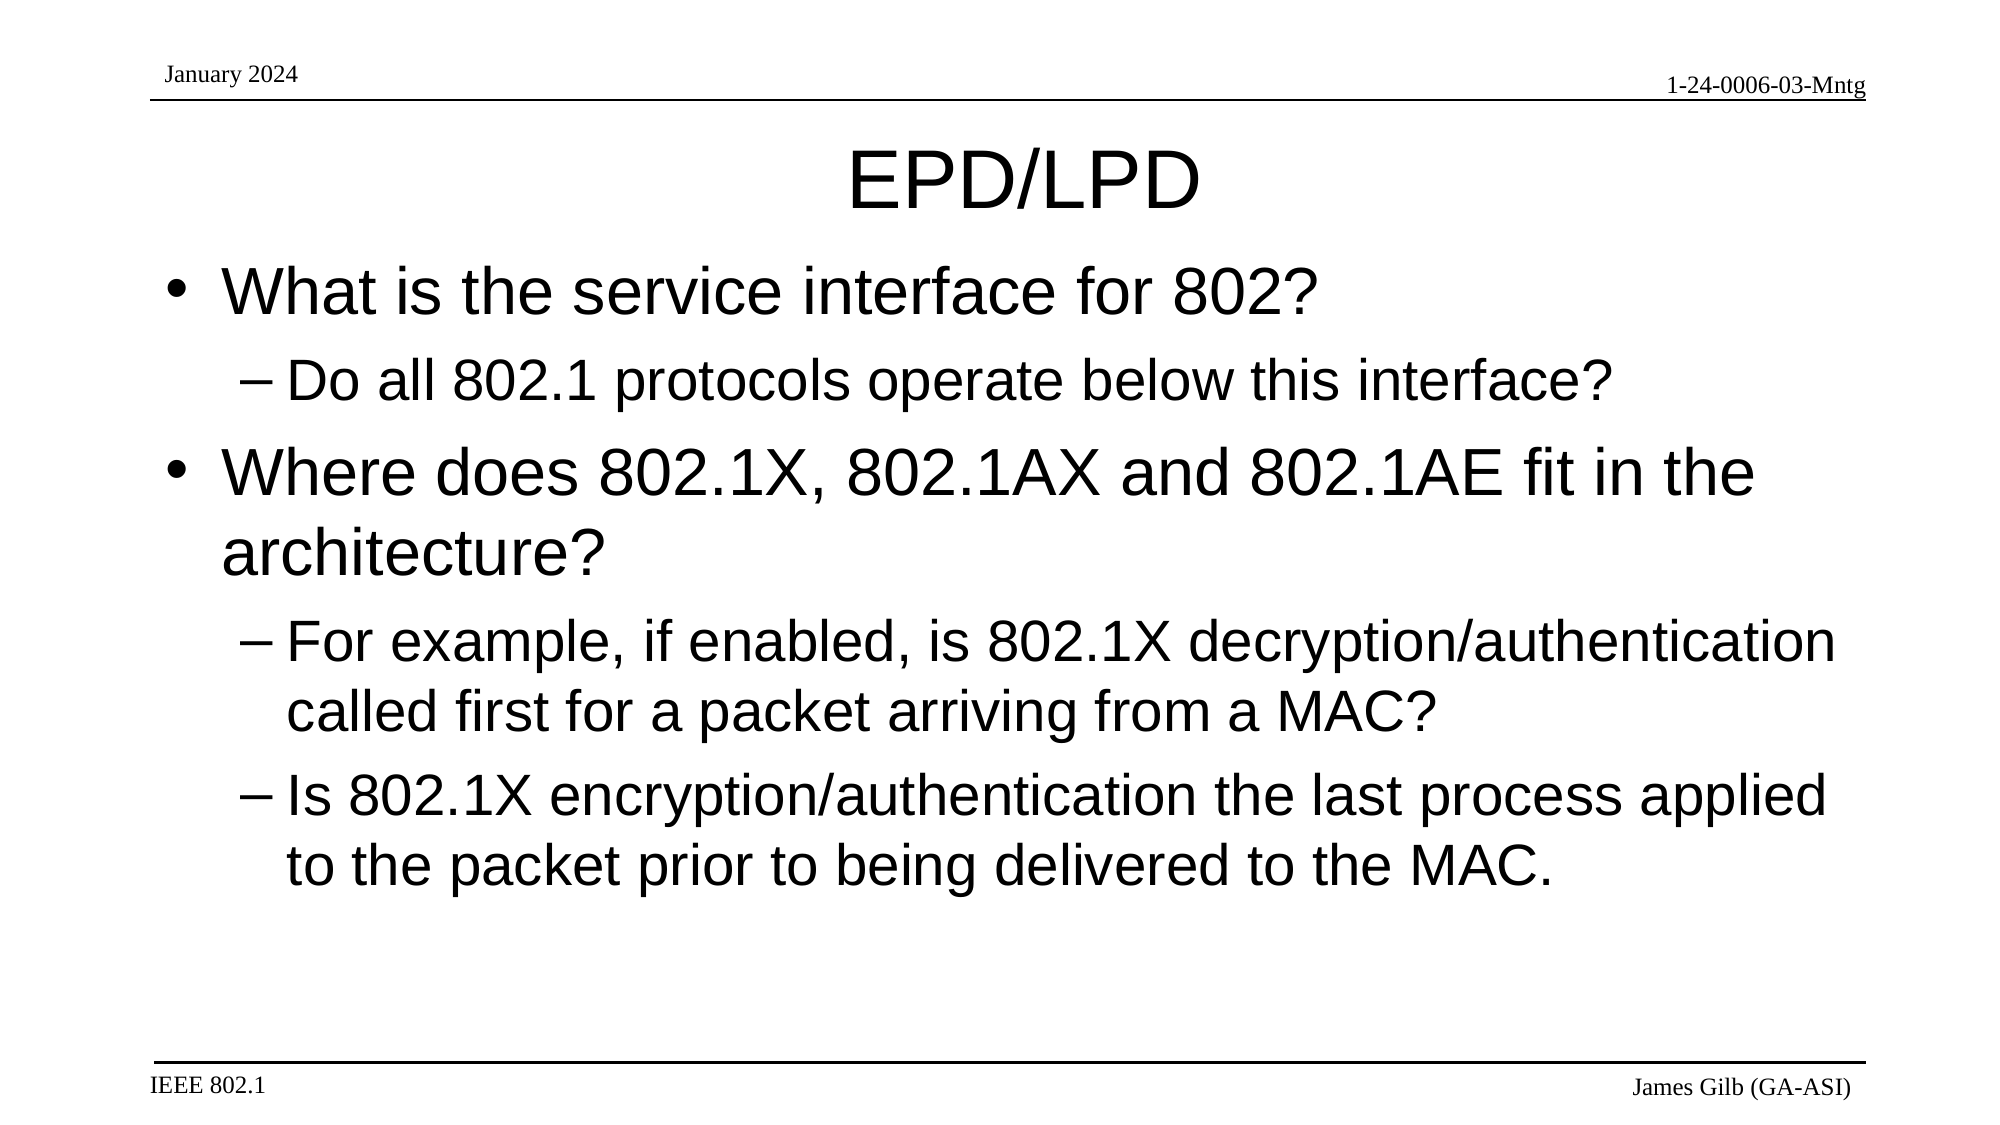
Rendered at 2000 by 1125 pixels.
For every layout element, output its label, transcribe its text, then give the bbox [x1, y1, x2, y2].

title EPD/LPD [149, 112, 1900, 238]
list What is the service interface for 802? Do all 802.1 protocols operate below this interface? Where does 802.1X, 802.1AX and 802.1AE fit in the architecture? For example, if enabled, is 802.1X decryption/authentication called first for a packet arriving from a MAC? Is 802.1X encryption/authentication the last process applied to the packet prior to being delivered to the MAC. [149, 239, 1900, 1051]
